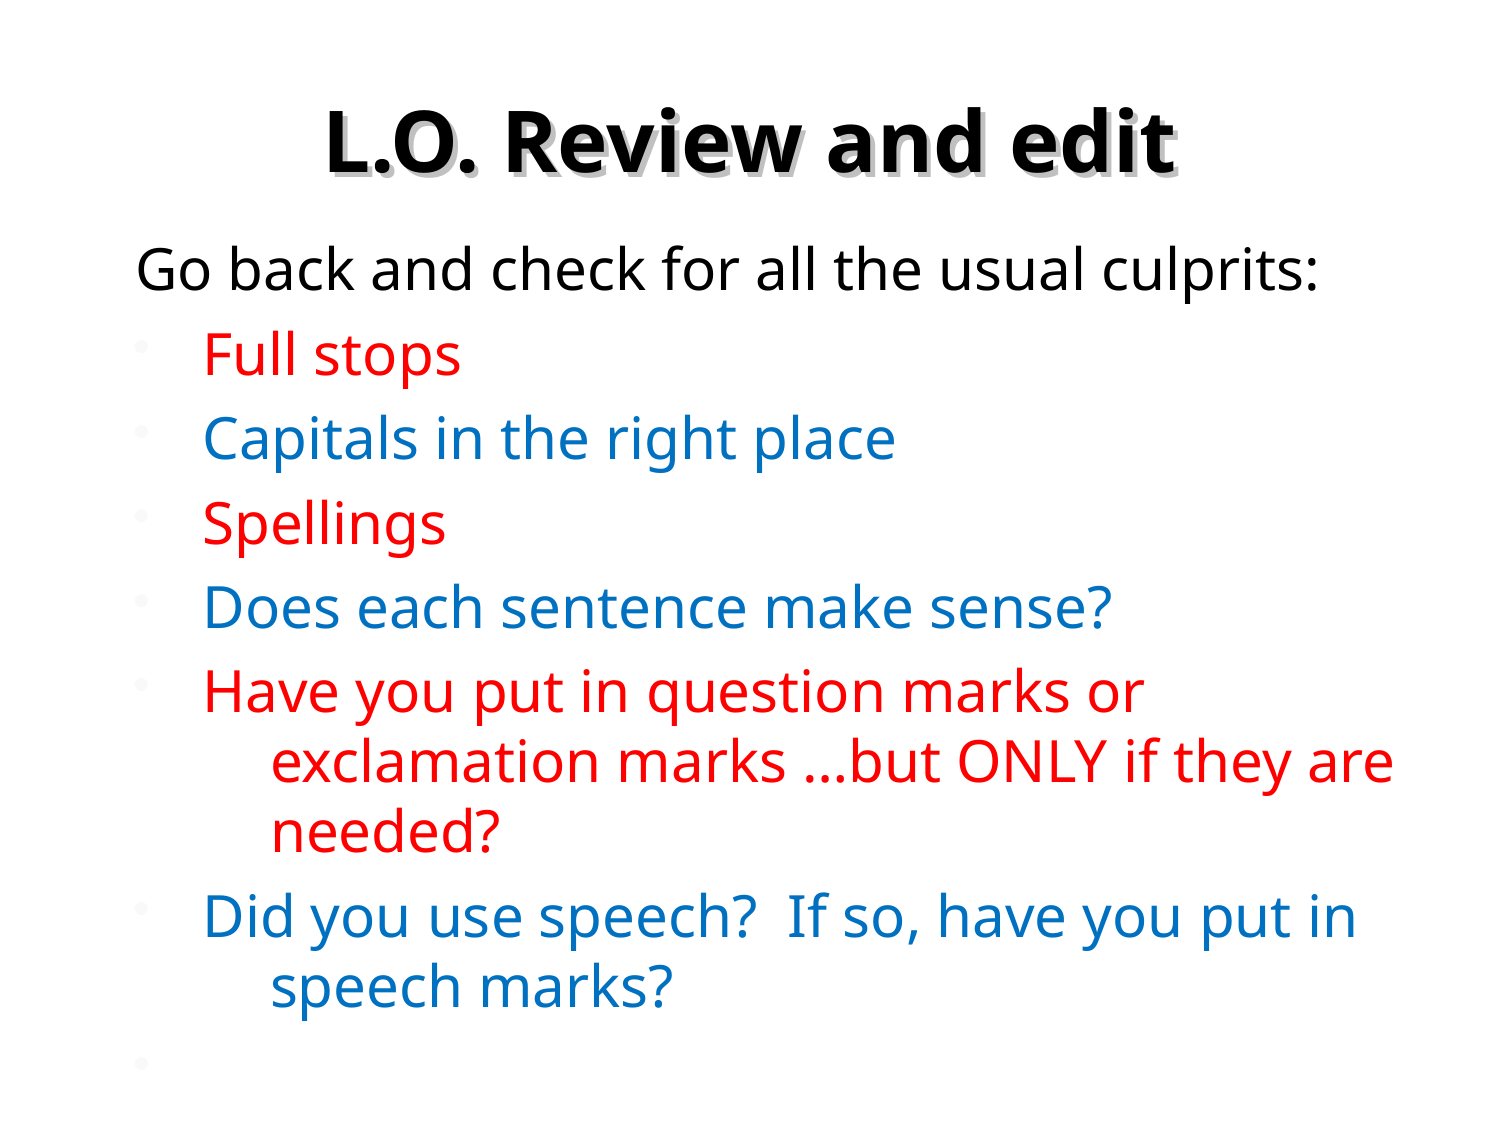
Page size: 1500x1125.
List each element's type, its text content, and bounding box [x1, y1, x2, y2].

list Go back and check for all the usual culprits: Full stops Capitals in the right place Spellings Does each sentence make sense? Have you put in question marks or exclamation marks …but ONLY if they are needed? Did you use speech? If so, have you put in speech marks? [75, 224, 1426, 1036]
title L.O. Review and edit [75, 45, 1426, 224]
